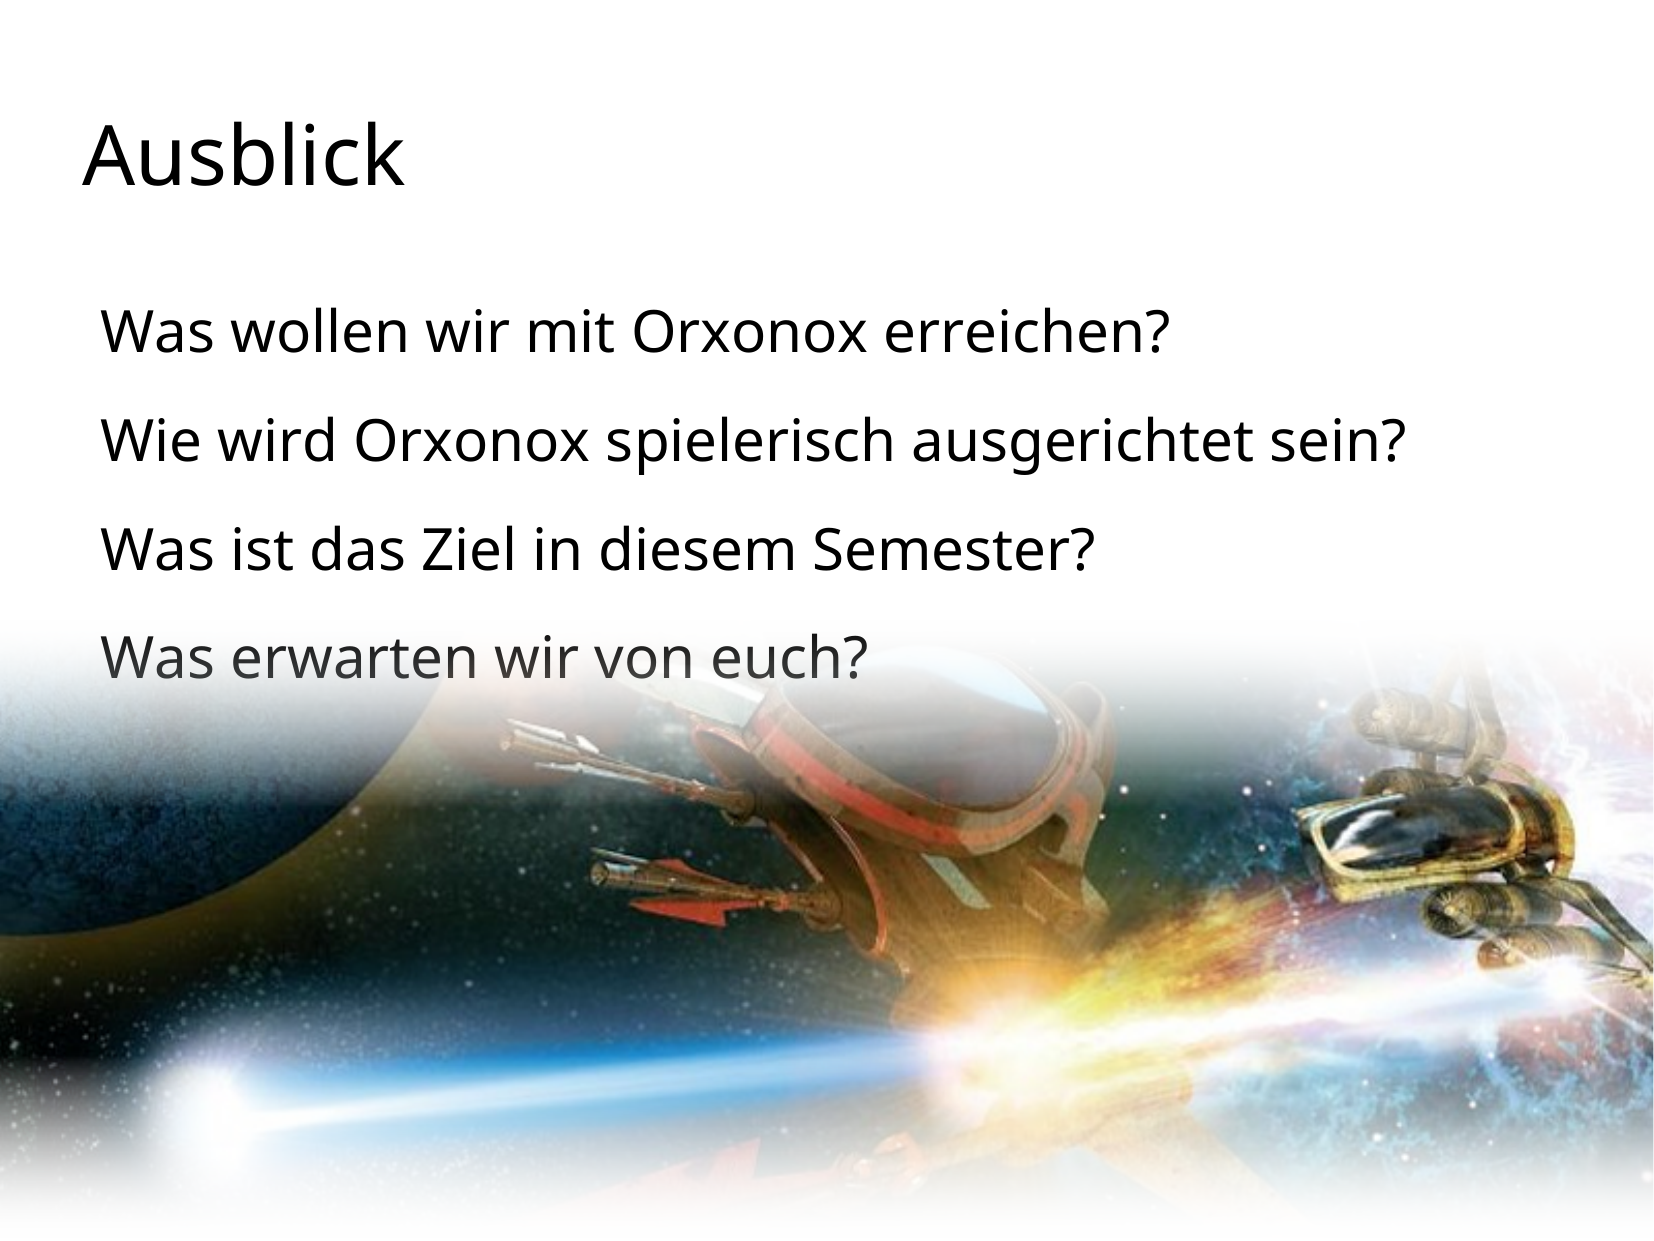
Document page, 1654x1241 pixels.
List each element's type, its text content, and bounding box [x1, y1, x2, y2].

title Ausblick [82, 49, 1571, 257]
list Was wollen wir mit Orxonox erreichen? Wie wird Orxonox spielerisch ausgerichtet sein? Was ist das Ziel in diesem Semester? Was erwarten wir von euch? [82, 290, 1571, 620]
picture [0, 620, 1654, 1241]
